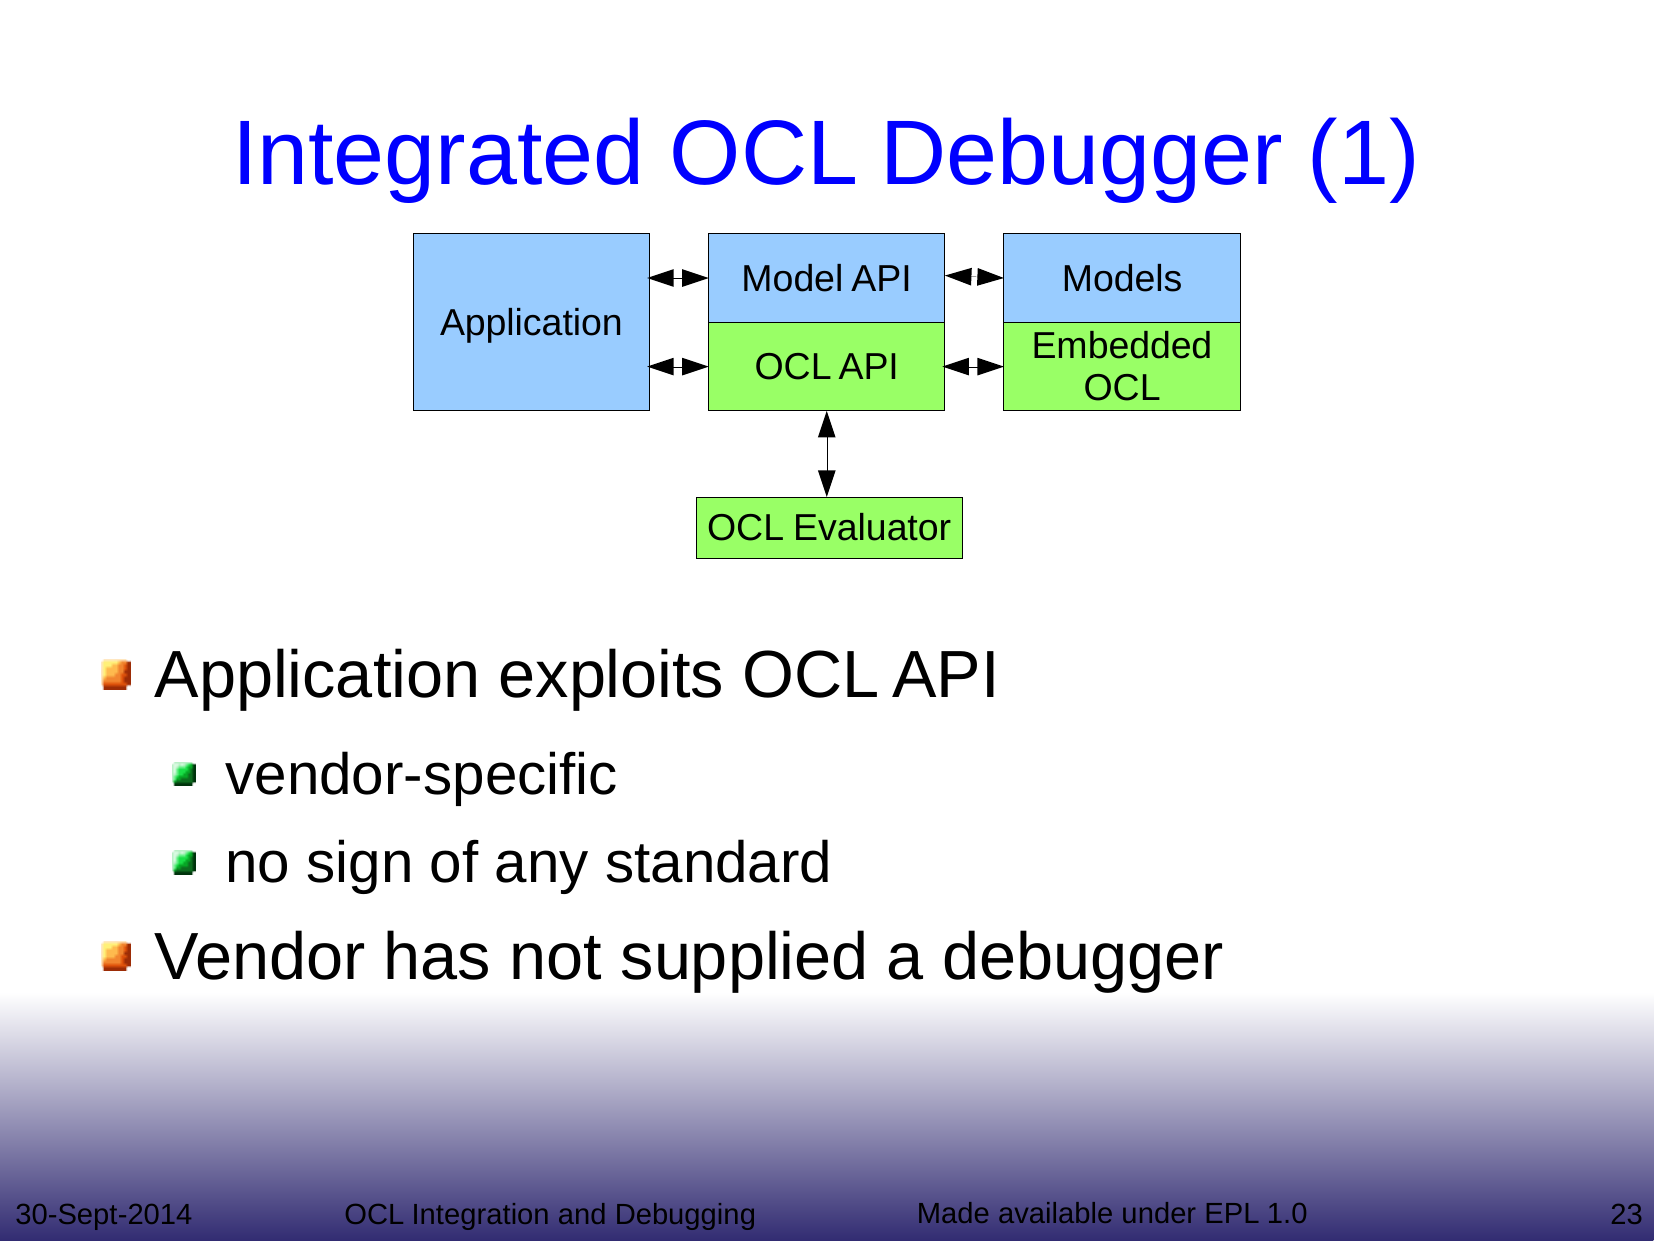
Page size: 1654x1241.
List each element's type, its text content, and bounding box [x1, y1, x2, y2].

text_box Application [413, 233, 650, 411]
text_box Embedded OCL [1003, 323, 1241, 411]
list Application exploits OCL API vendor-specific no sign of any standard Vendor has not supplied a debugger [83, 637, 1572, 1016]
text_box Models [1003, 233, 1241, 323]
title Integrated OCL Debugger (1) [82, 49, 1571, 257]
text_box OCL Evaluator [696, 497, 963, 559]
text_box Model API [708, 233, 945, 322]
text_box OCL API [708, 322, 945, 411]
